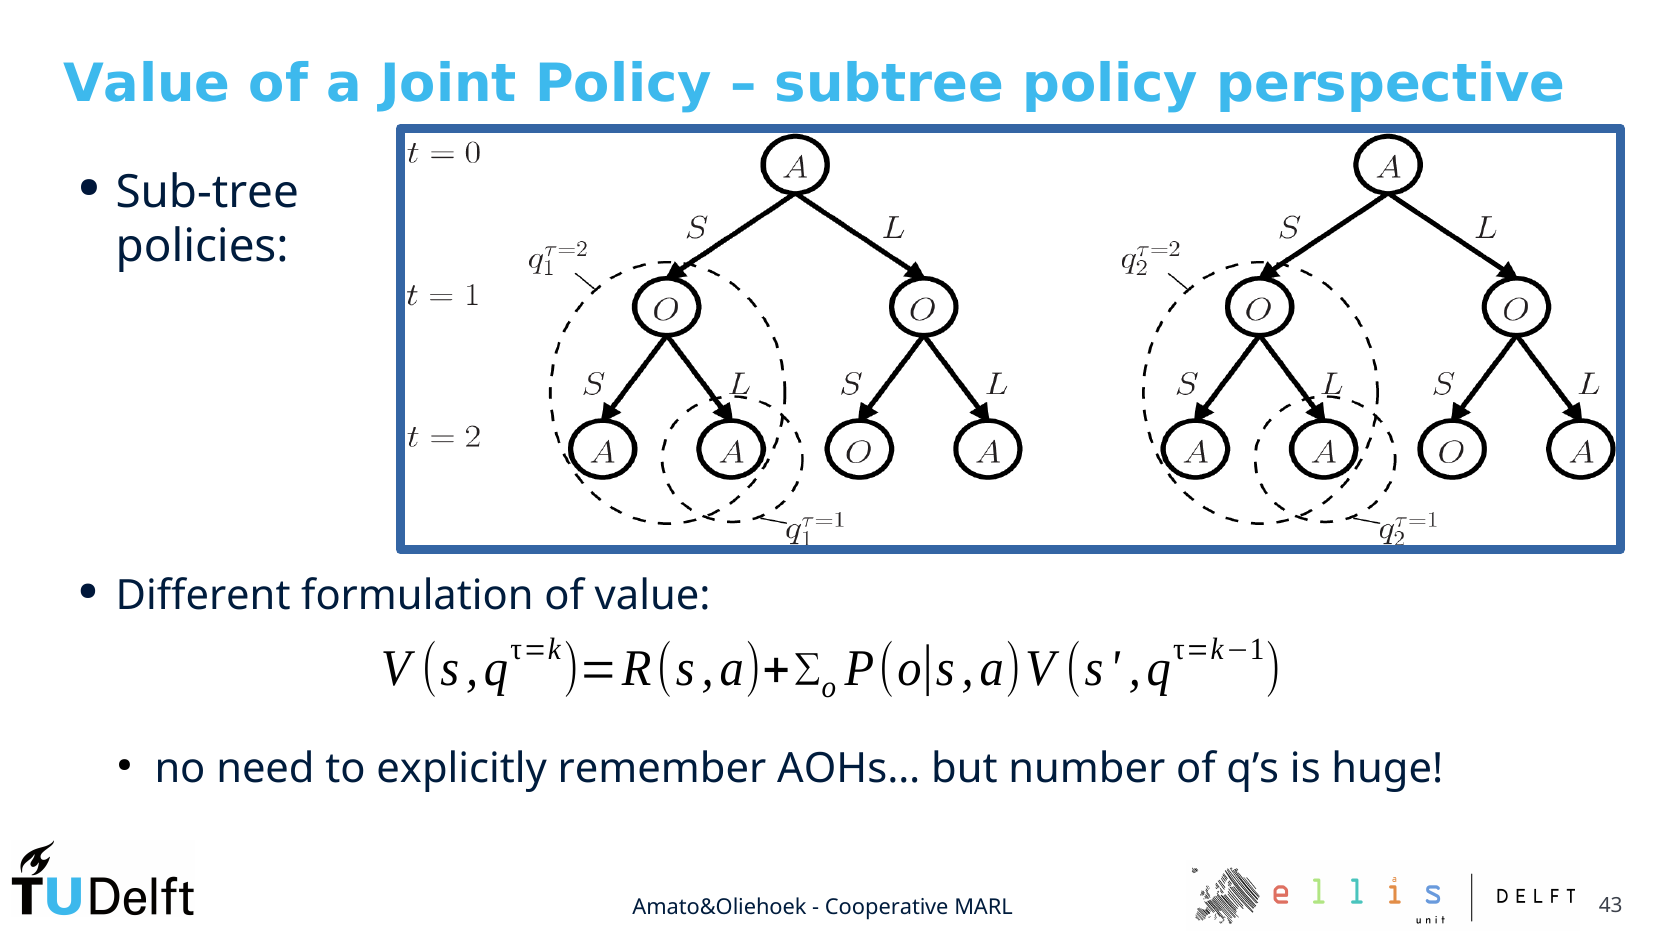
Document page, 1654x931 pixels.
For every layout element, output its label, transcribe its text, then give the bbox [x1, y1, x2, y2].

picture [11, 840, 195, 917]
chart [664, 772, 871, 827]
picture [1186, 860, 1580, 931]
picture [405, 132, 1616, 546]
list Sub-tree policies: Different formulation of value: no need to explicitly remember AOHs… but number of q’s is huge! [63, 161, 1571, 776]
chart [370, 632, 1292, 705]
title Value of a Joint Policy – subtree policy perspective [63, 12, 1571, 112]
